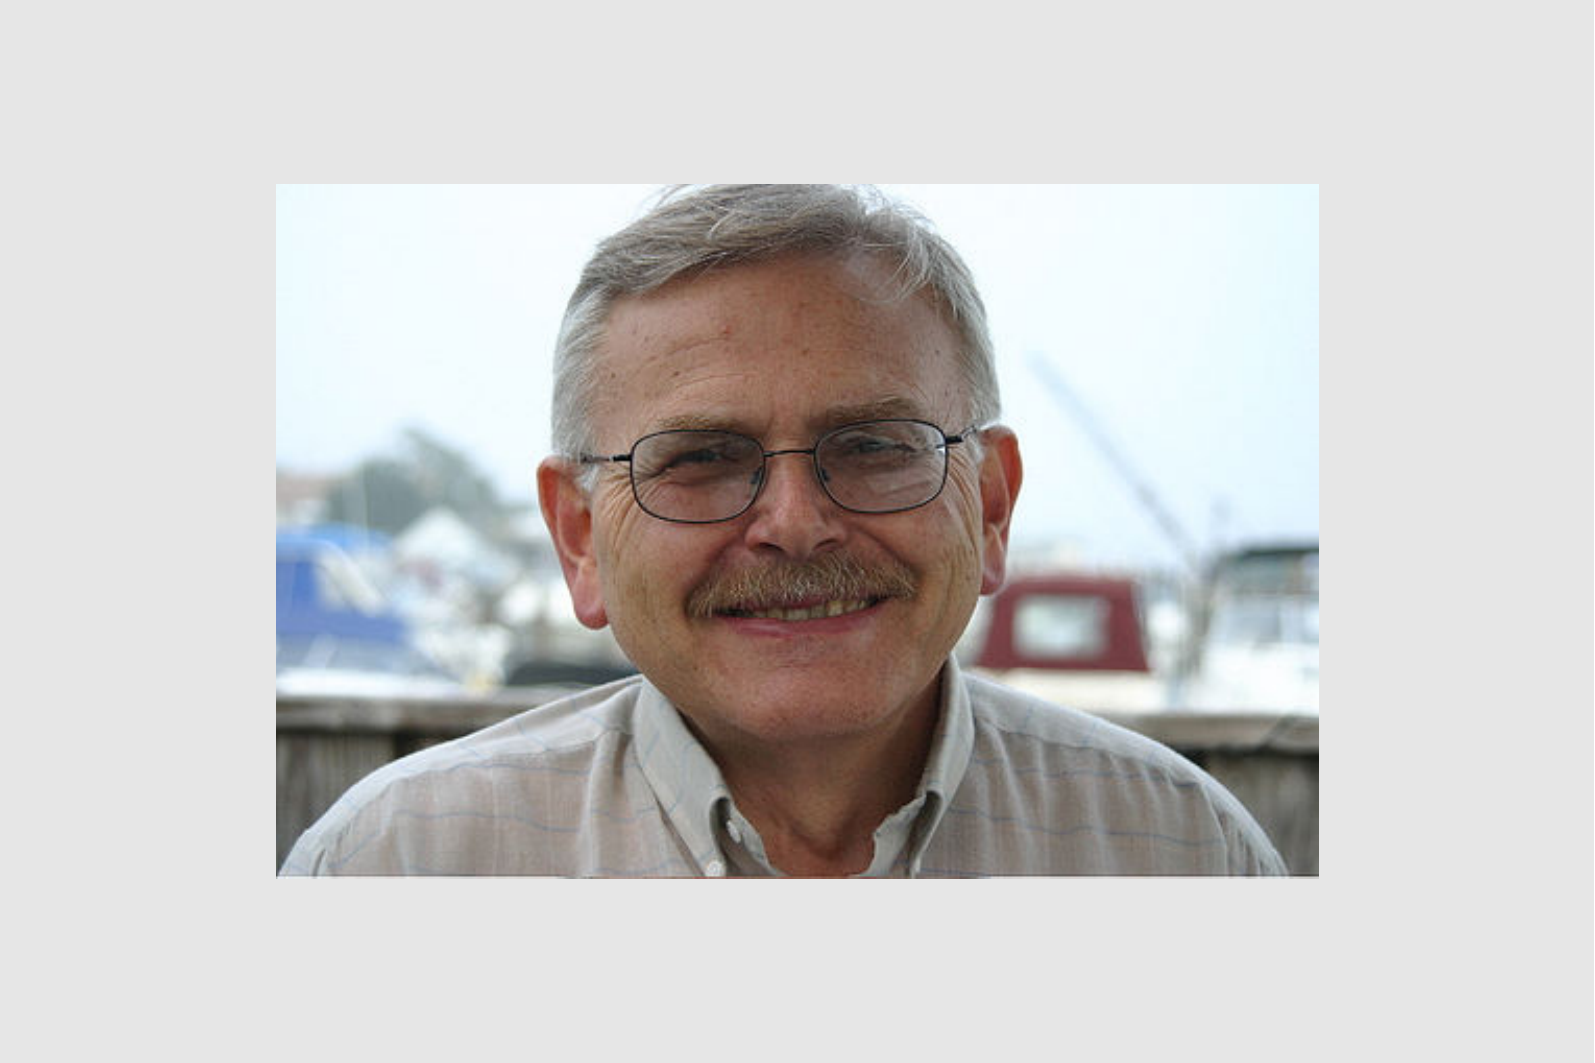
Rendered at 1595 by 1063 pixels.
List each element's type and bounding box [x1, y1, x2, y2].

picture [276, 184, 1319, 879]
